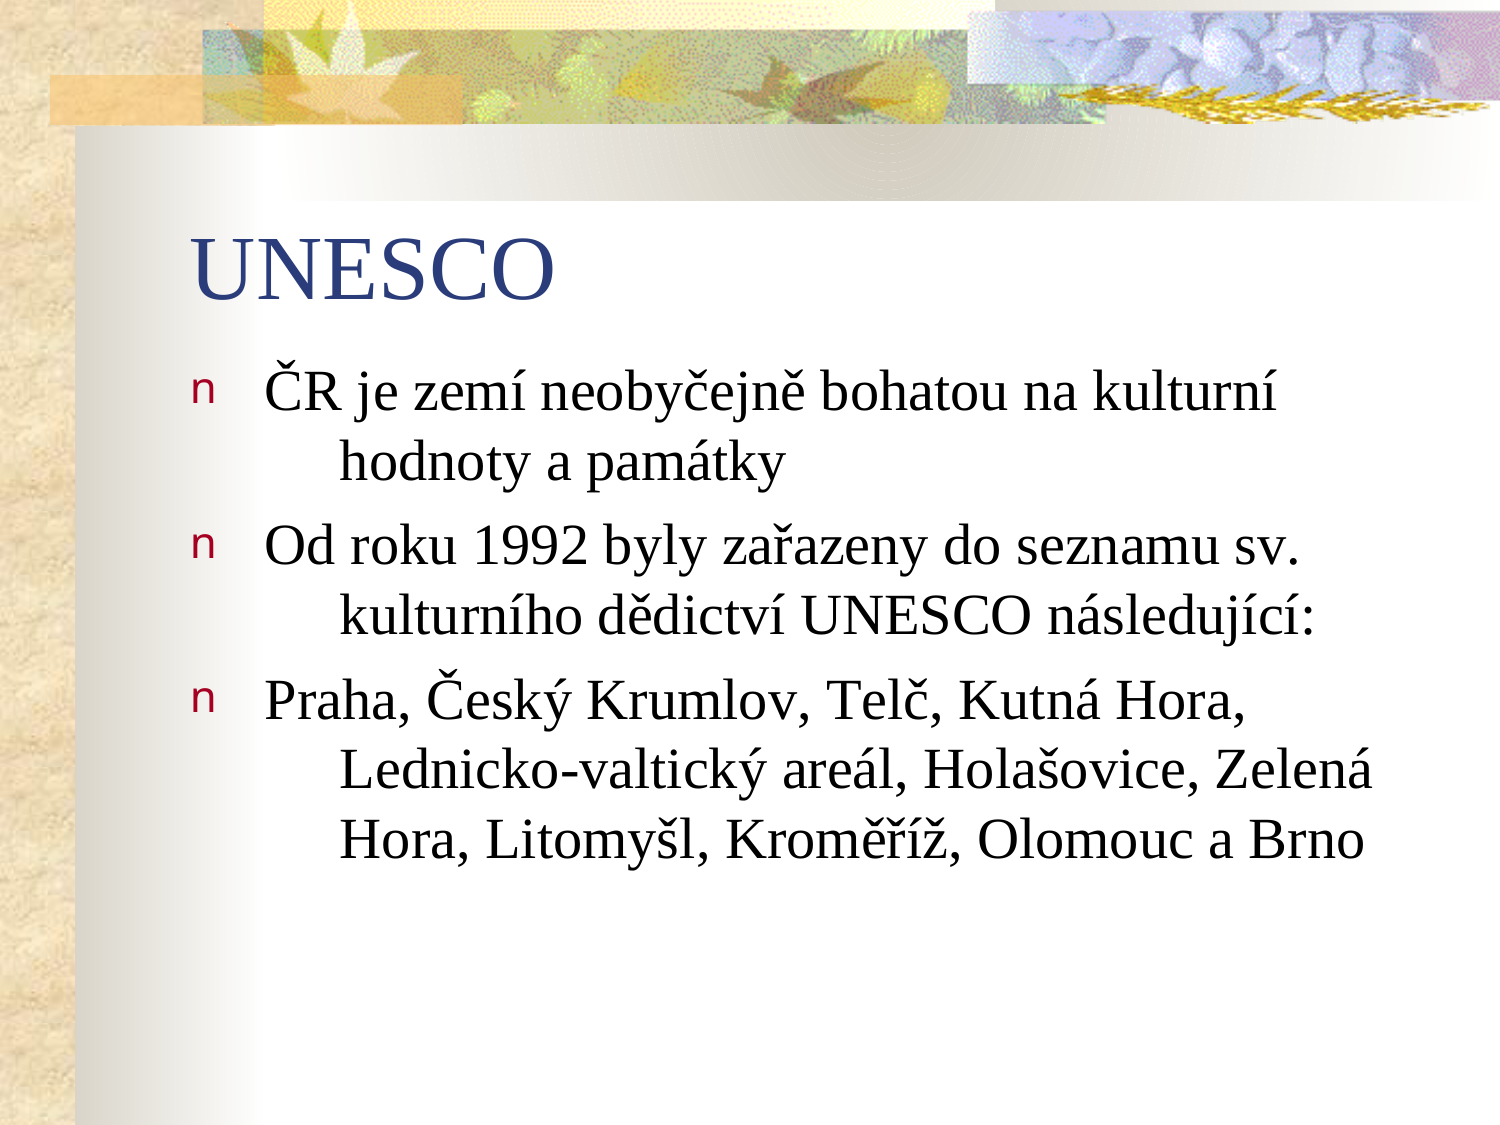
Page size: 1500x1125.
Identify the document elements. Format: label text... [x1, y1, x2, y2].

title UNESCO [174, 137, 1450, 325]
list ČR je zemí neobyčejně bohatou na kulturní hodnoty a památky Od roku 1992 byly zařazeny do seznamu sv. kulturního dědictví UNESCO následující: Praha, Český Krumlov, Telč, Kutná Hora, Lednicko-valtický areál, Holašovice, Zelená Hora, Litomyšl, Kroměříž, Olomouc a Brno [174, 344, 1450, 1020]
